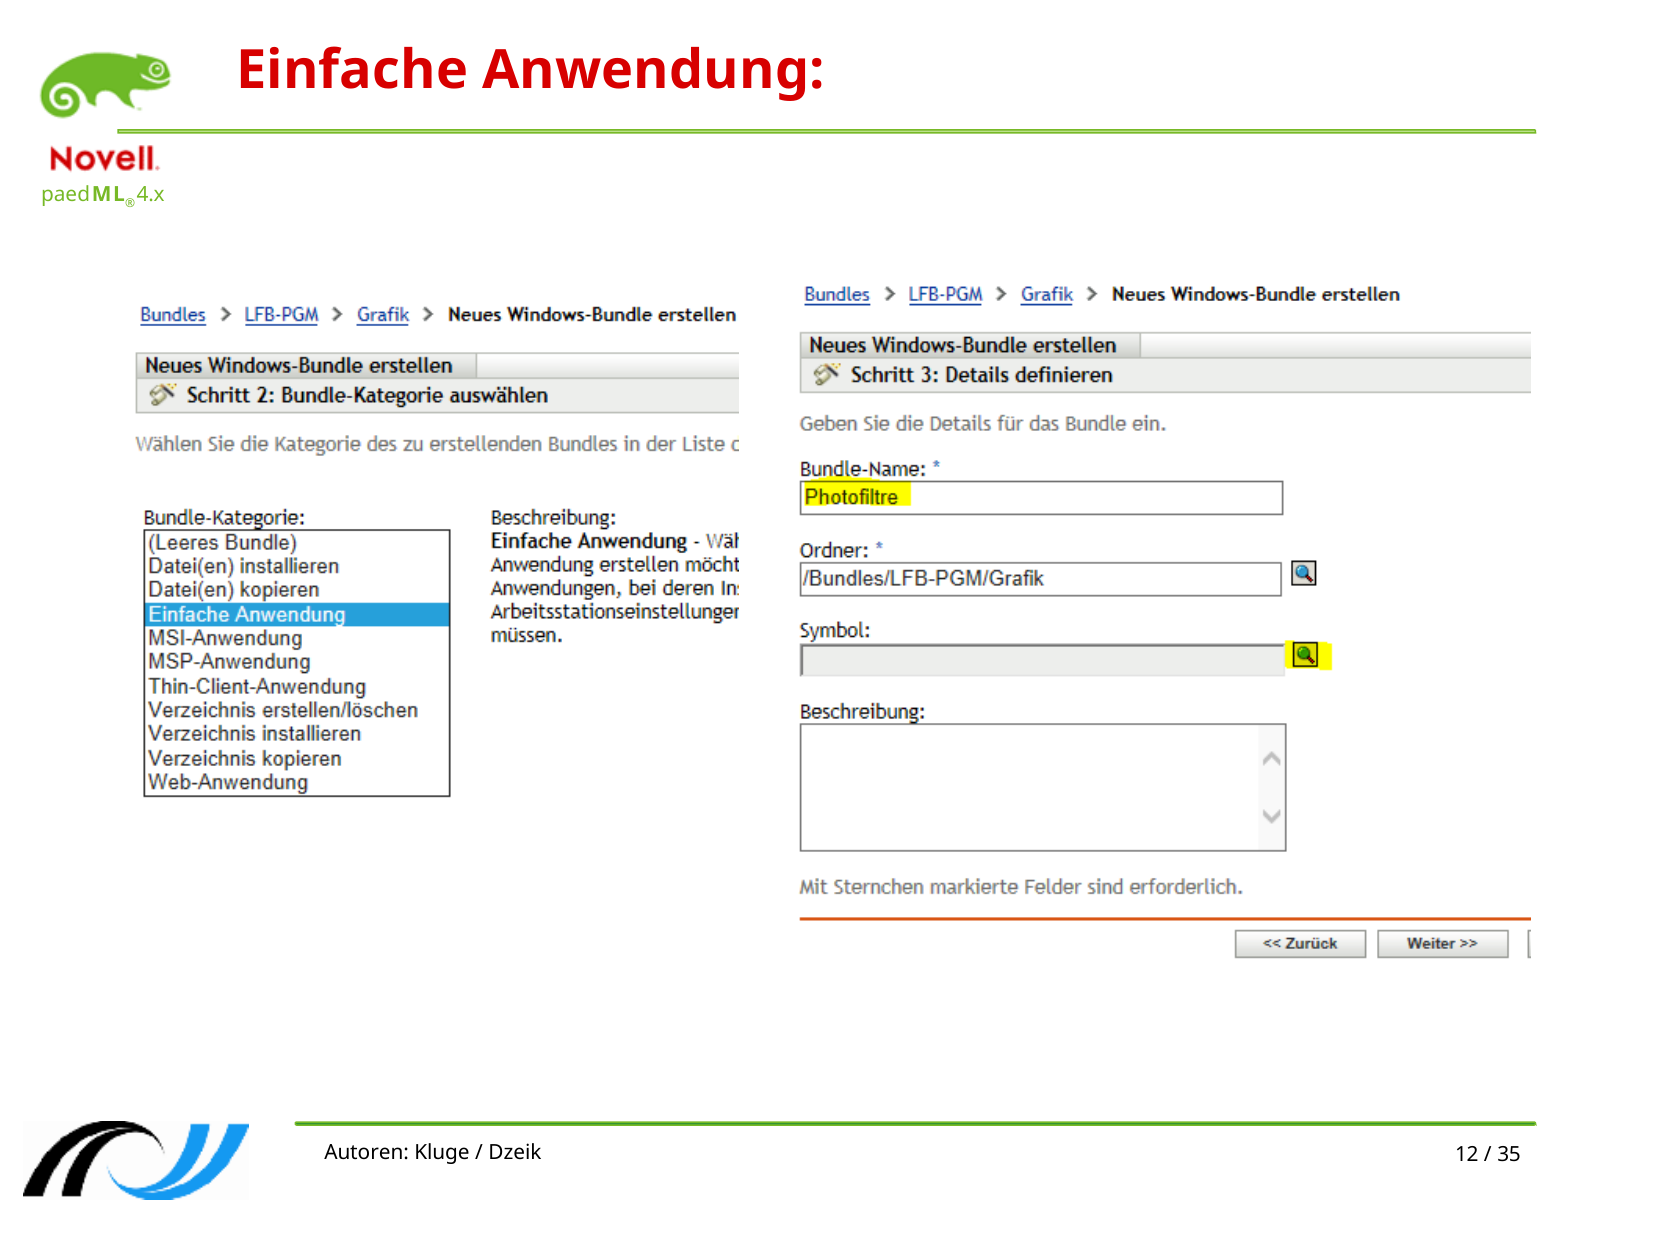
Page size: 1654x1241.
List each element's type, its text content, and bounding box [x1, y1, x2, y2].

title Einfache Anwendung: [236, 17, 1536, 119]
picture [26, 35, 184, 193]
picture [797, 265, 1531, 974]
picture [125, 290, 739, 827]
picture [23, 1121, 249, 1200]
